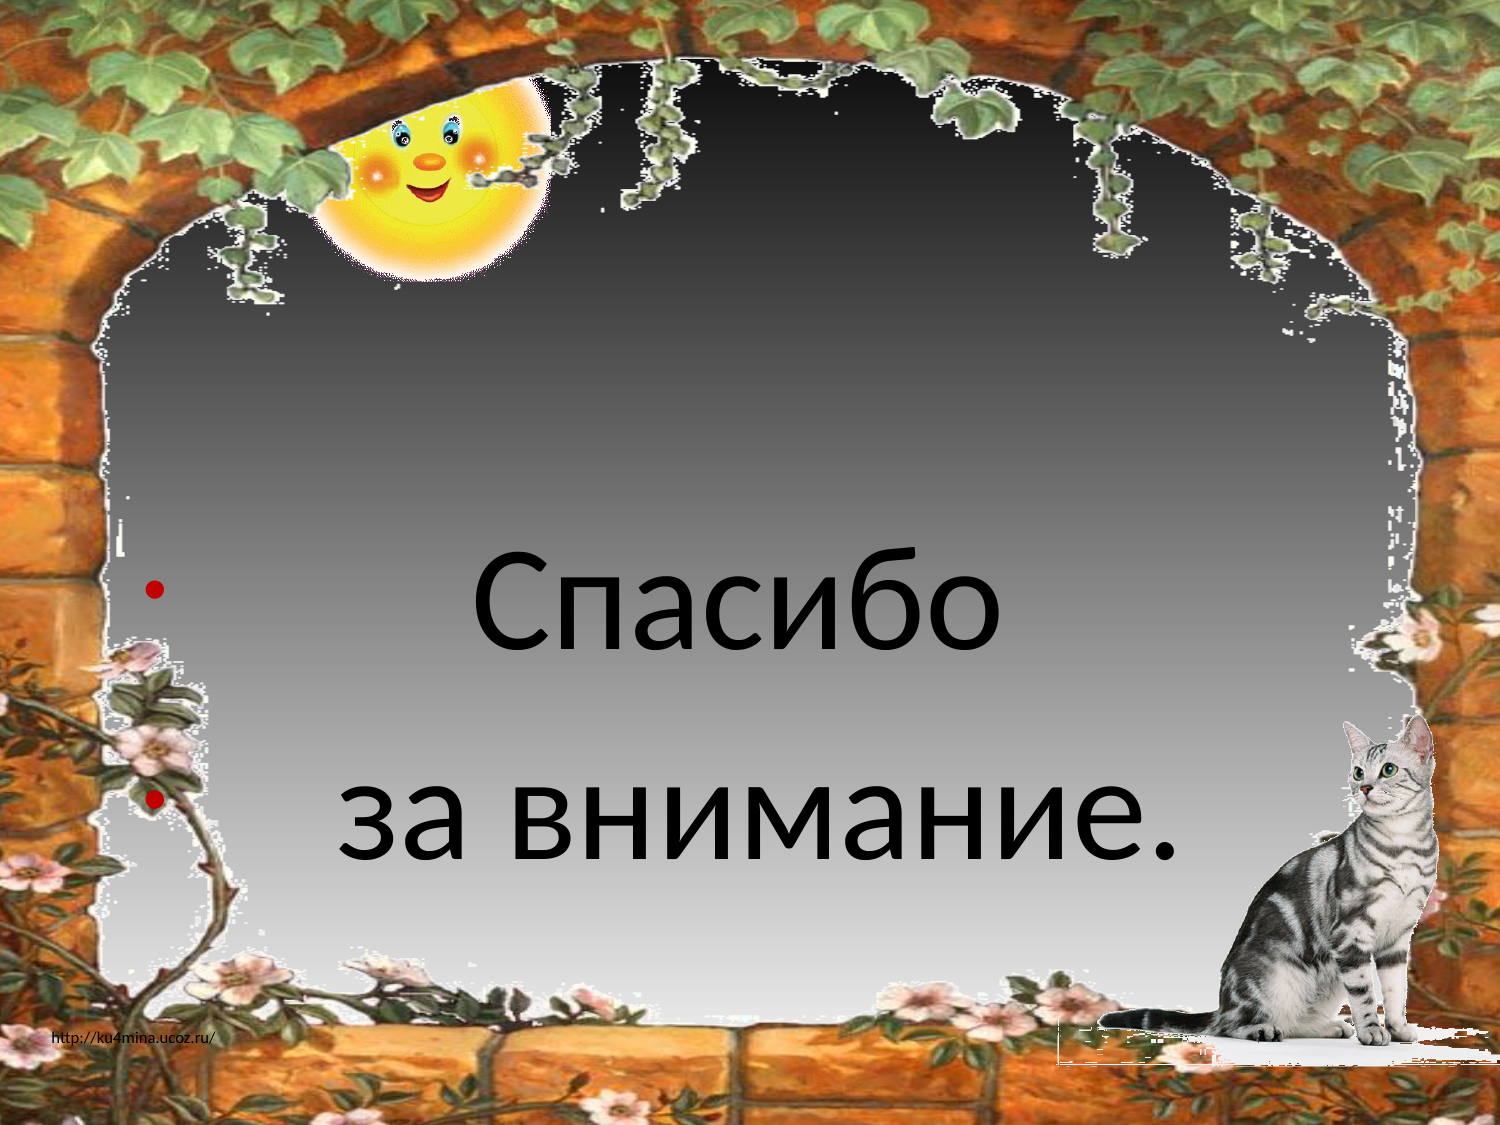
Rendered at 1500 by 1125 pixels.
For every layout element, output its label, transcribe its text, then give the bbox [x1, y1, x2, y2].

title [128, 739, 1404, 950]
list Спасибо за внимание. [128, 492, 1404, 739]
picture [0, 0, 1500, 1125]
